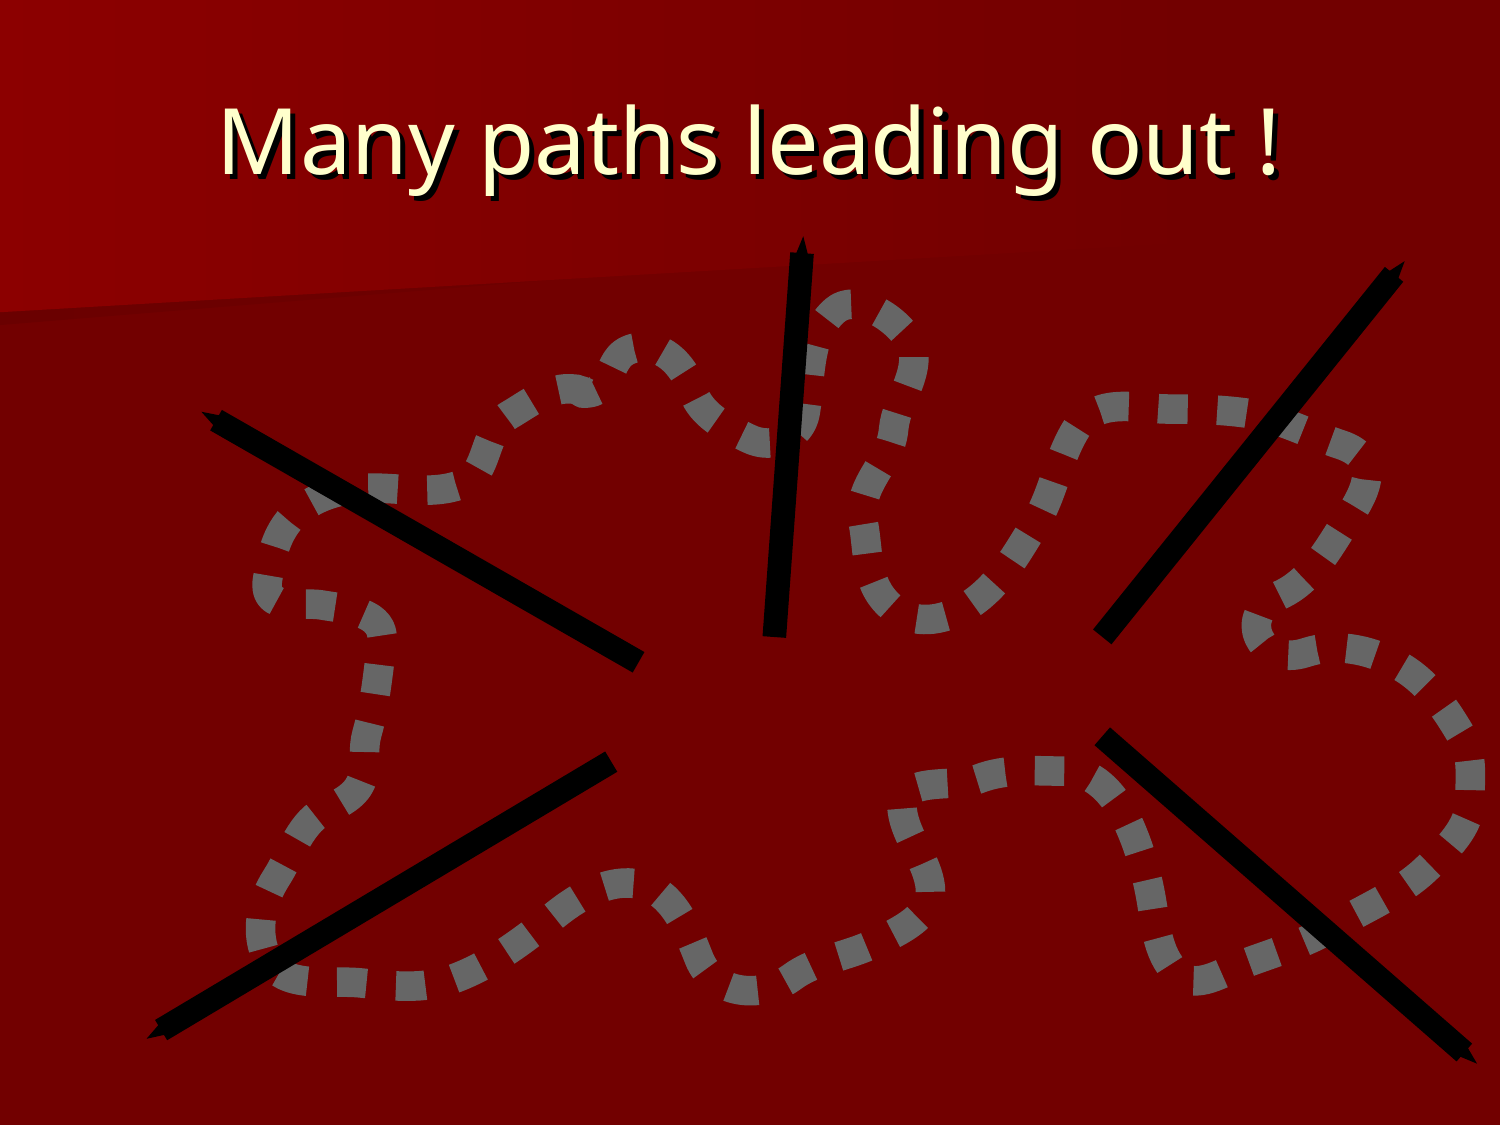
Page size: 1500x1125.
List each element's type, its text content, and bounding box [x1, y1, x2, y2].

title Many paths leading out ! [74, 28, 1425, 249]
